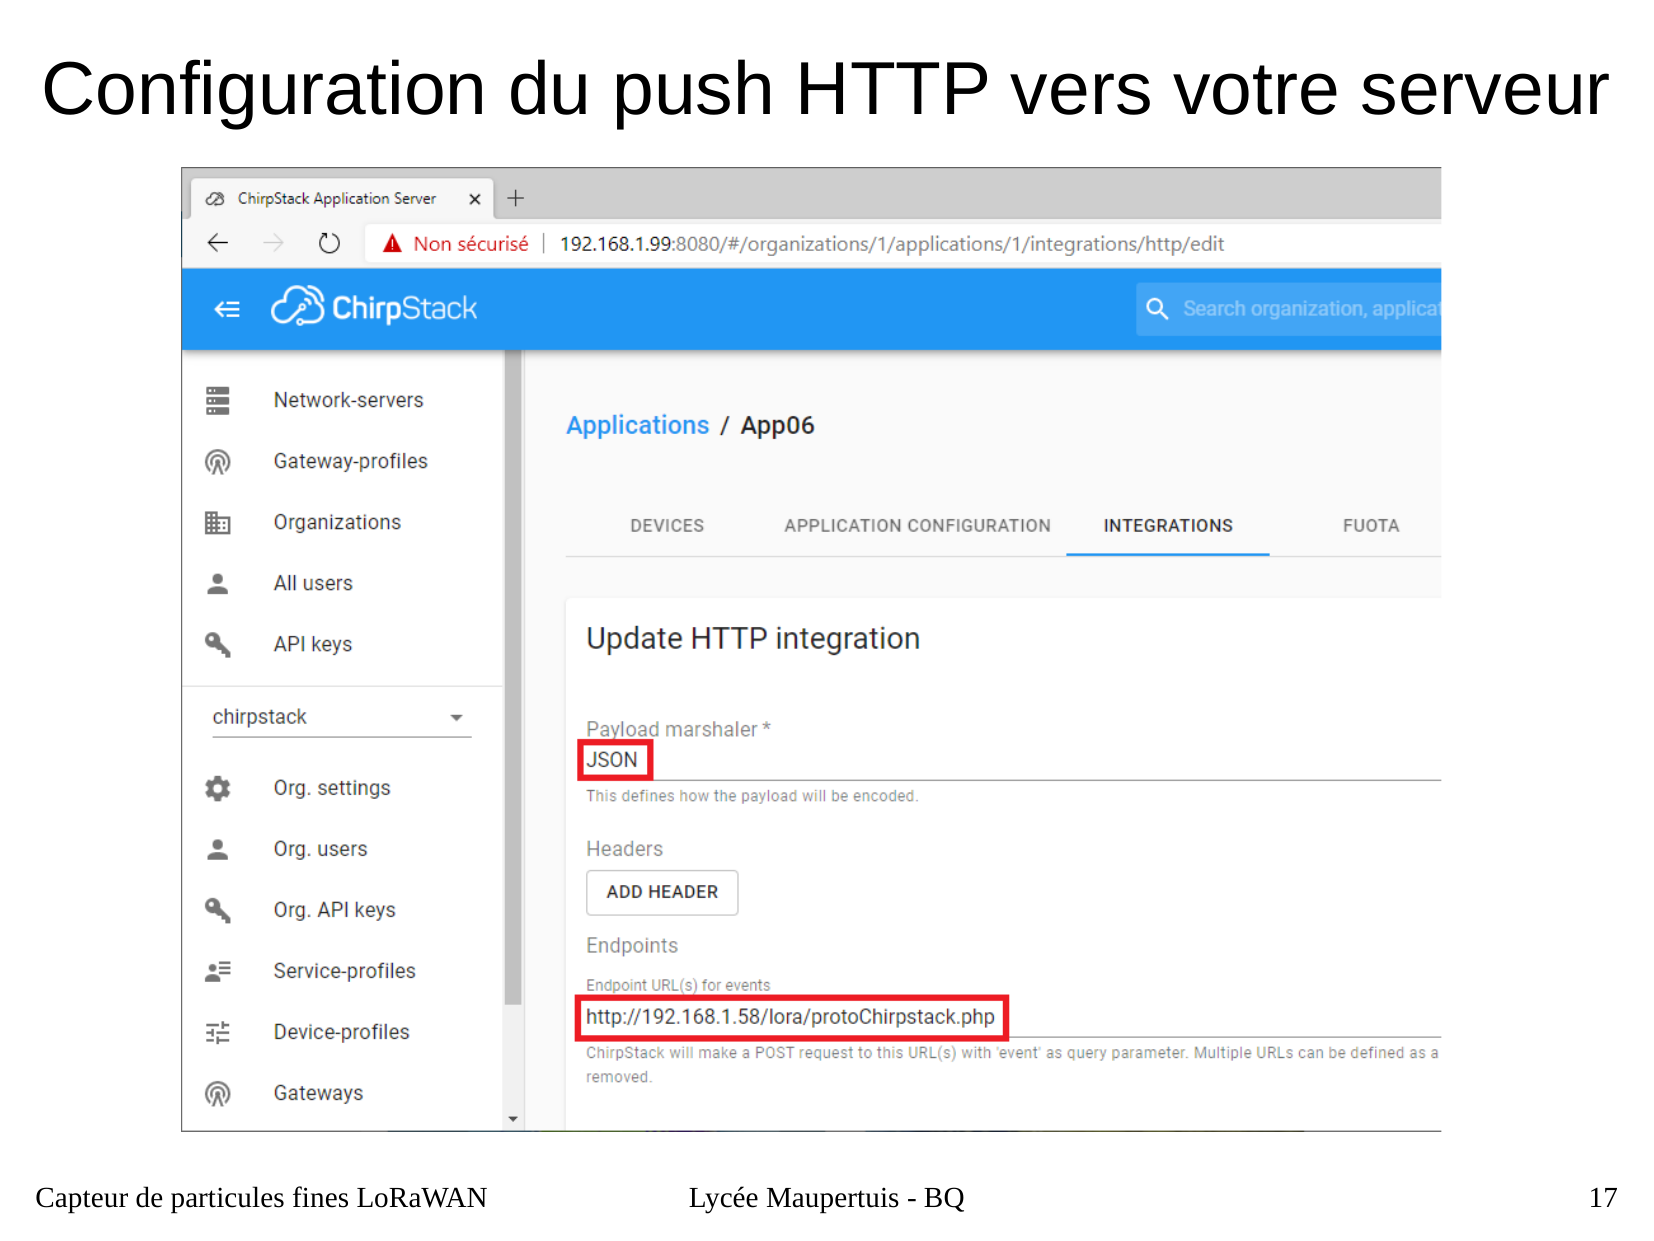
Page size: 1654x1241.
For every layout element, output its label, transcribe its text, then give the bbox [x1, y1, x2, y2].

title Configuration du push HTTP vers votre serveur [35, 35, 1619, 142]
picture [181, 167, 1442, 1132]
